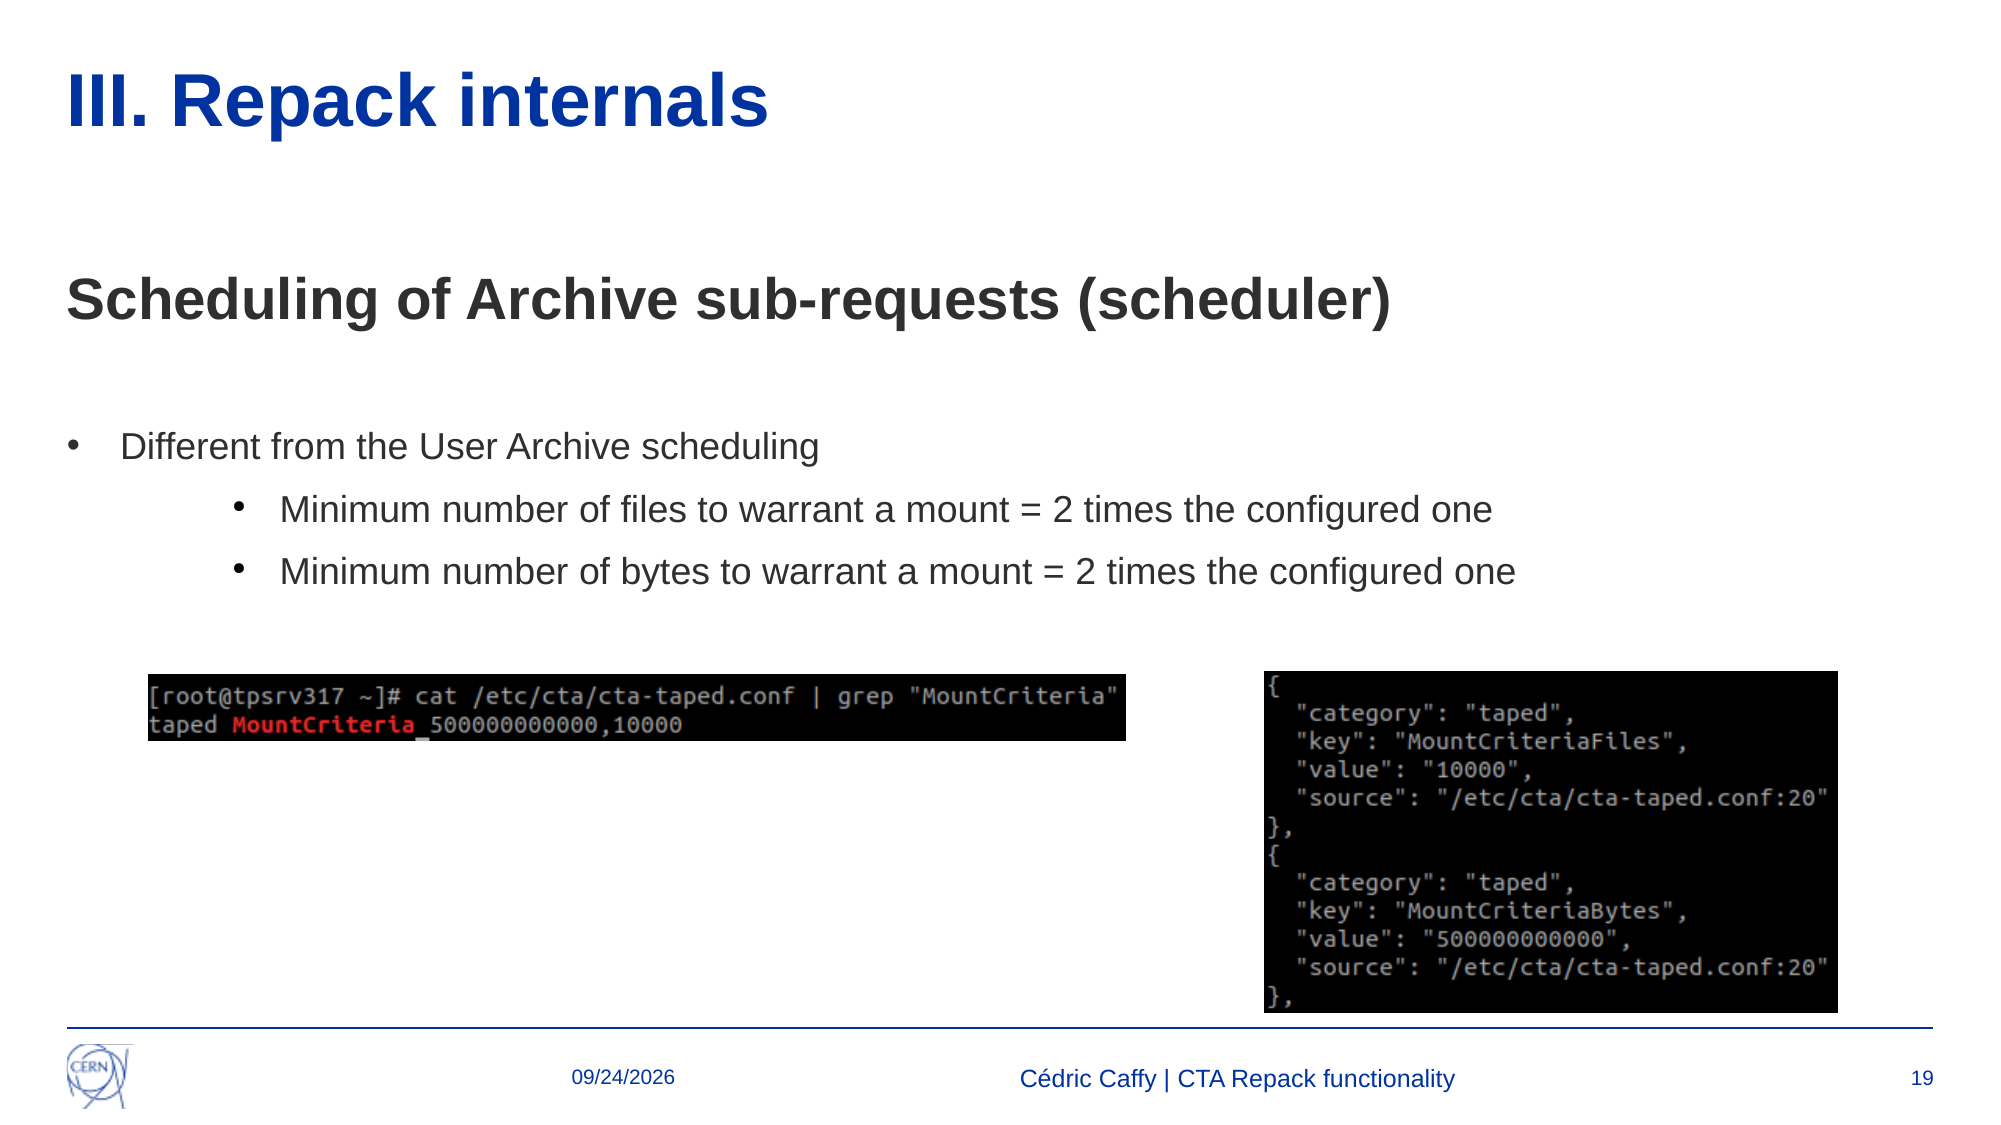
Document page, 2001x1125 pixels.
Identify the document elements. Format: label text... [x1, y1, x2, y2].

title III. Repack internals [66, 61, 1933, 237]
picture [1264, 671, 1838, 1013]
slide_number 10/01/2020 [571, 1046, 676, 1107]
list Scheduling of Archive sub-requests (scheduler) Different from the User Archive scheduling Minimum number of files to warrant a mount = 2 times the configured one Minimum number of bytes to warrant a mount = 2 times the configured one [66, 261, 1951, 638]
picture [148, 674, 1126, 741]
footer Cédric Caffy | CTA Repack functionality [698, 1047, 1777, 1108]
slide_number <number> [1822, 1047, 1934, 1108]
